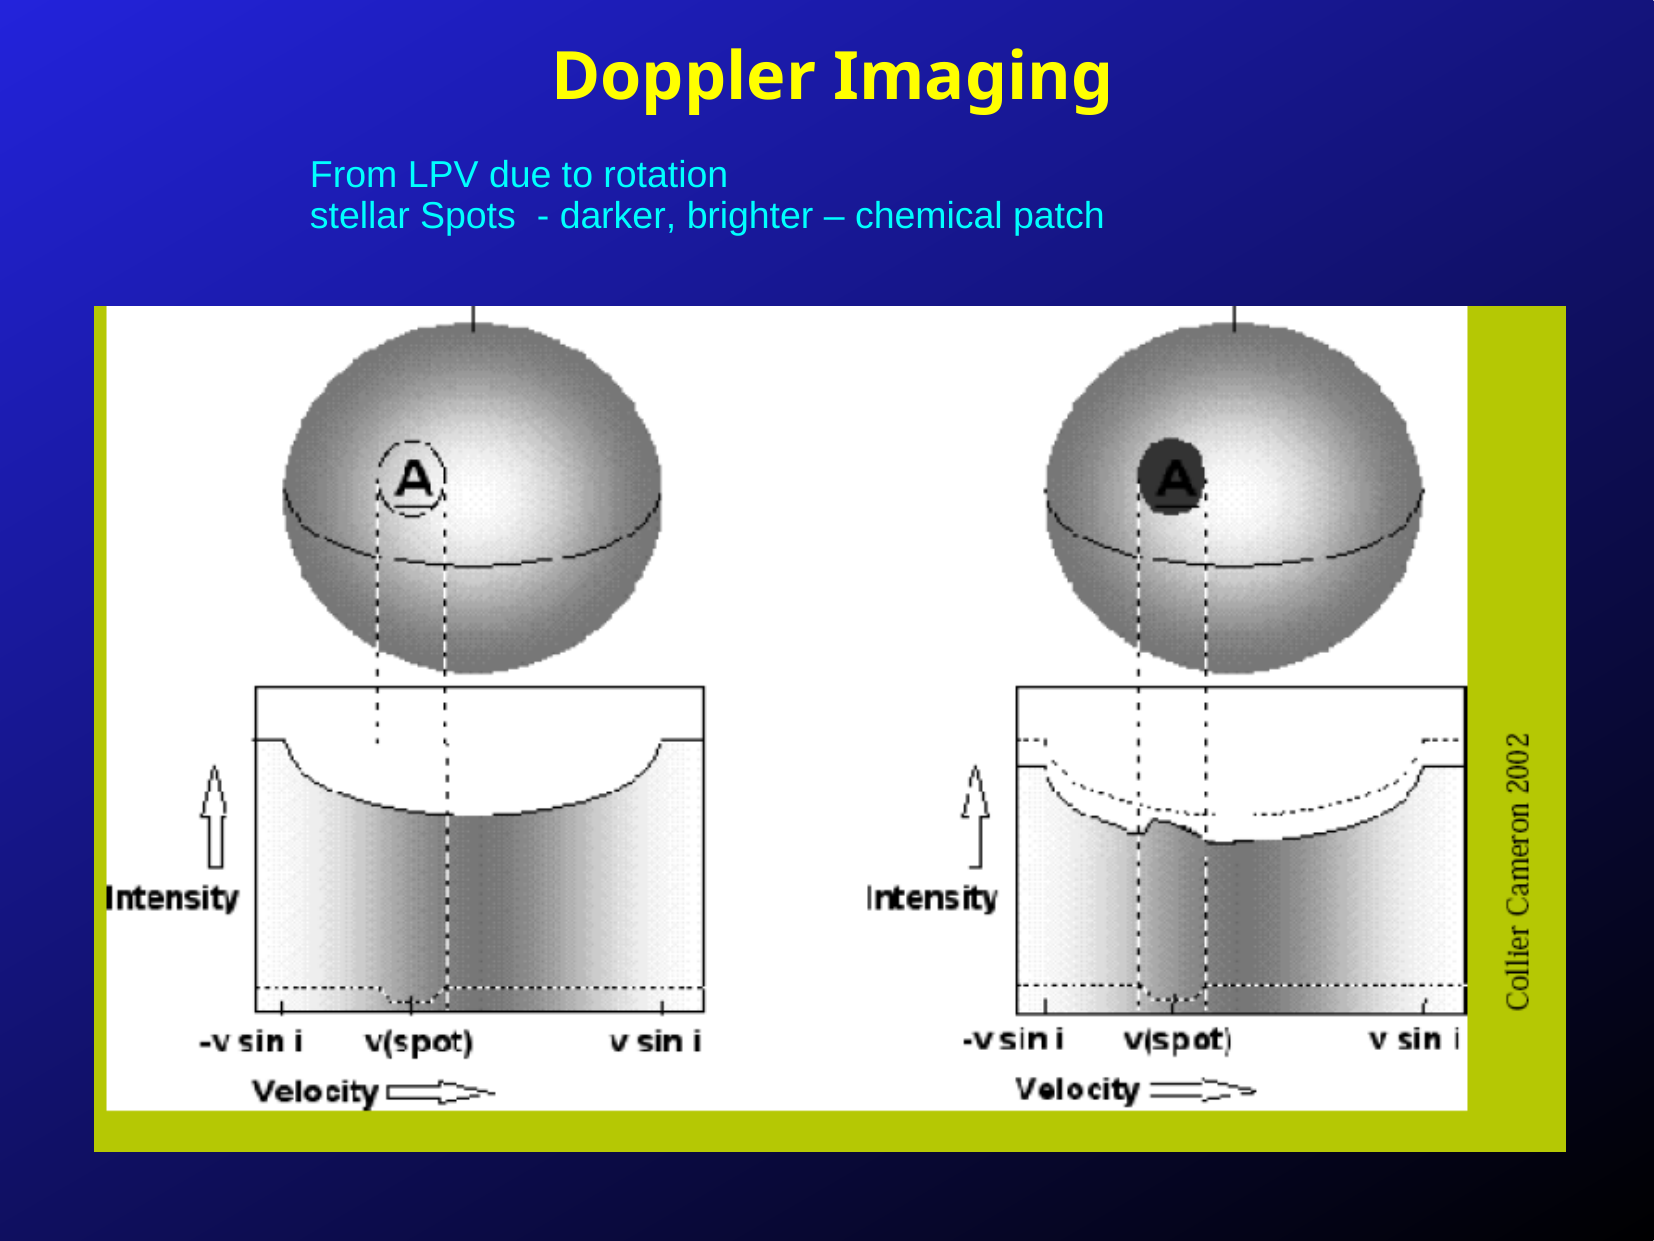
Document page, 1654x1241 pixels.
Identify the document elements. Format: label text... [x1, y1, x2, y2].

text_box From LPV due to rotation stellar Spots - darker, brighter – chemical patch [295, 147, 1241, 250]
title Doppler Imaging [88, 27, 1577, 119]
picture [94, 306, 1566, 1152]
